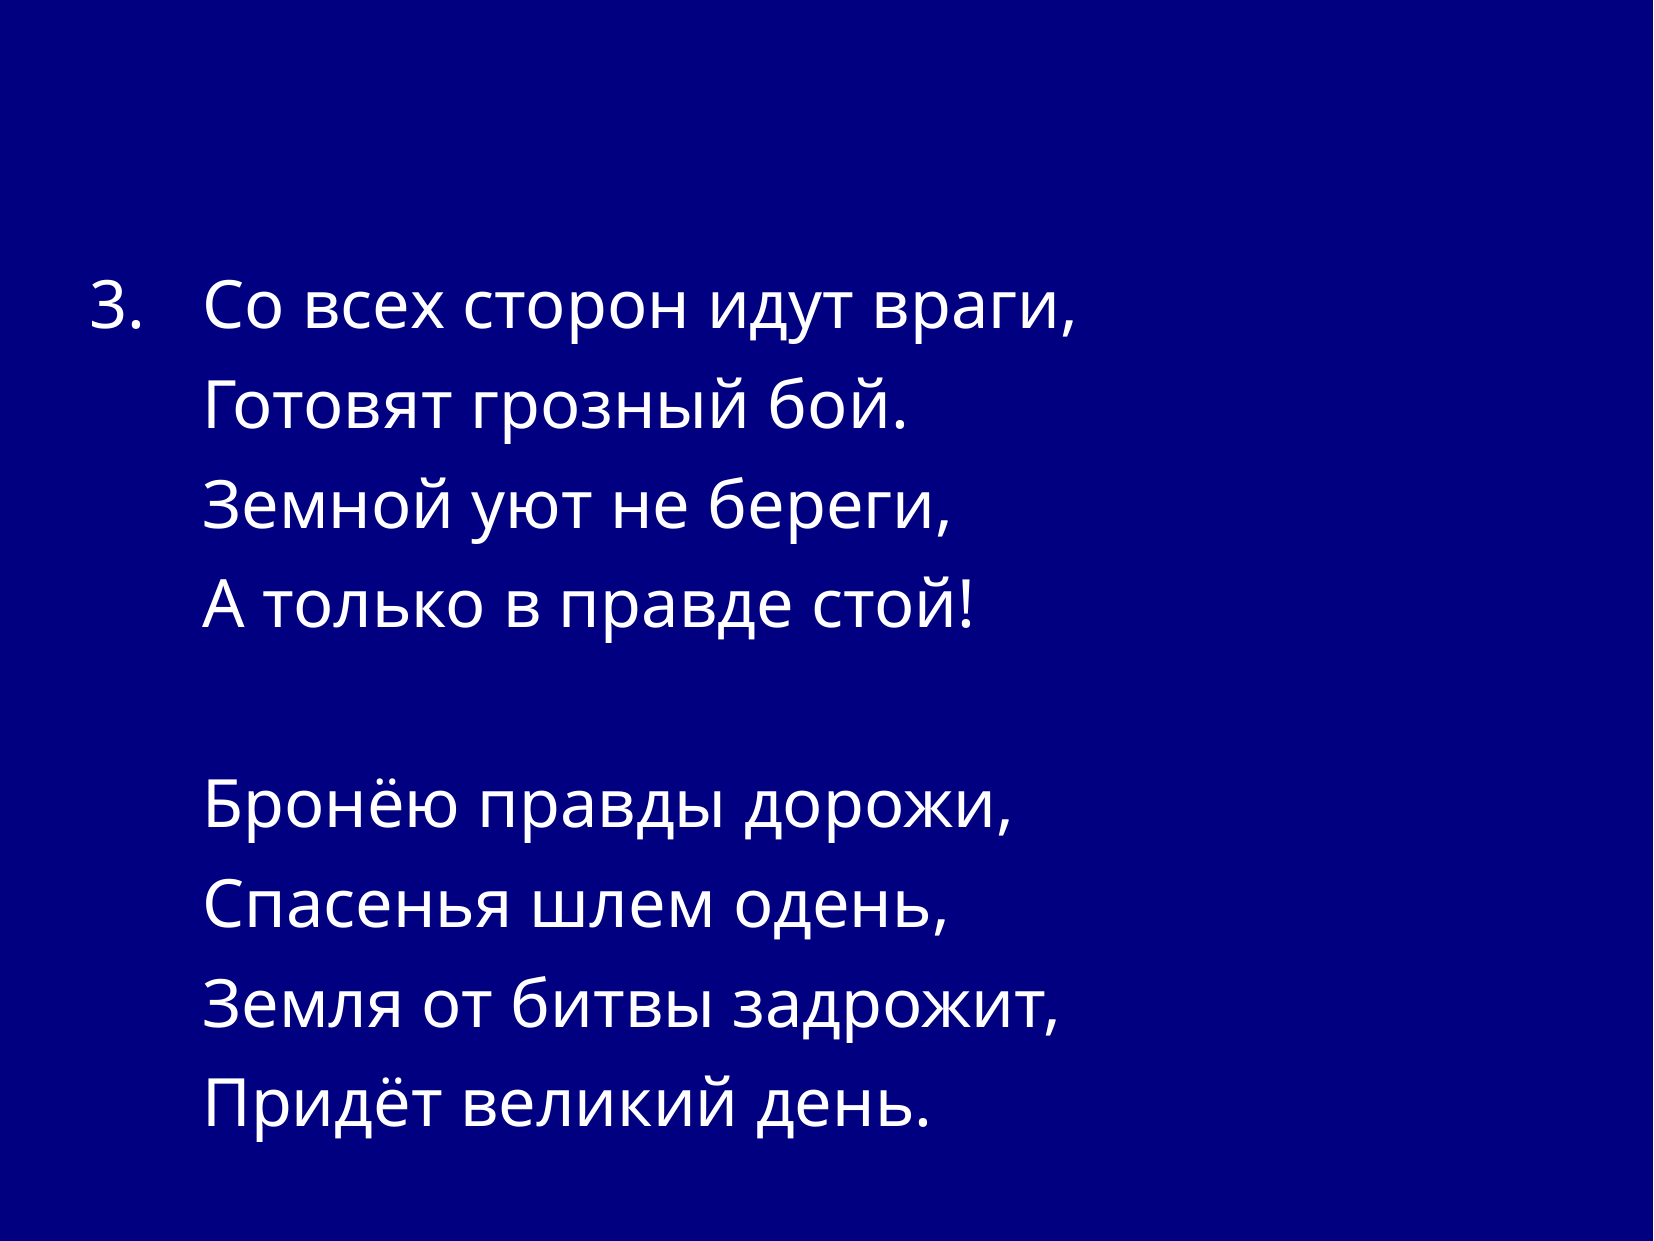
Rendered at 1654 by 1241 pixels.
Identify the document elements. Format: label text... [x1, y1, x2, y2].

text_box 3. Со всех сторон идут враги, Готовят грозный бой. Земной уют не береги, А только в правде стой! Бронёю правды дорожи, Спасенья шлем одень, Земля от битвы задрожит, Придёт великий день. [75, 150, 1576, 1163]
